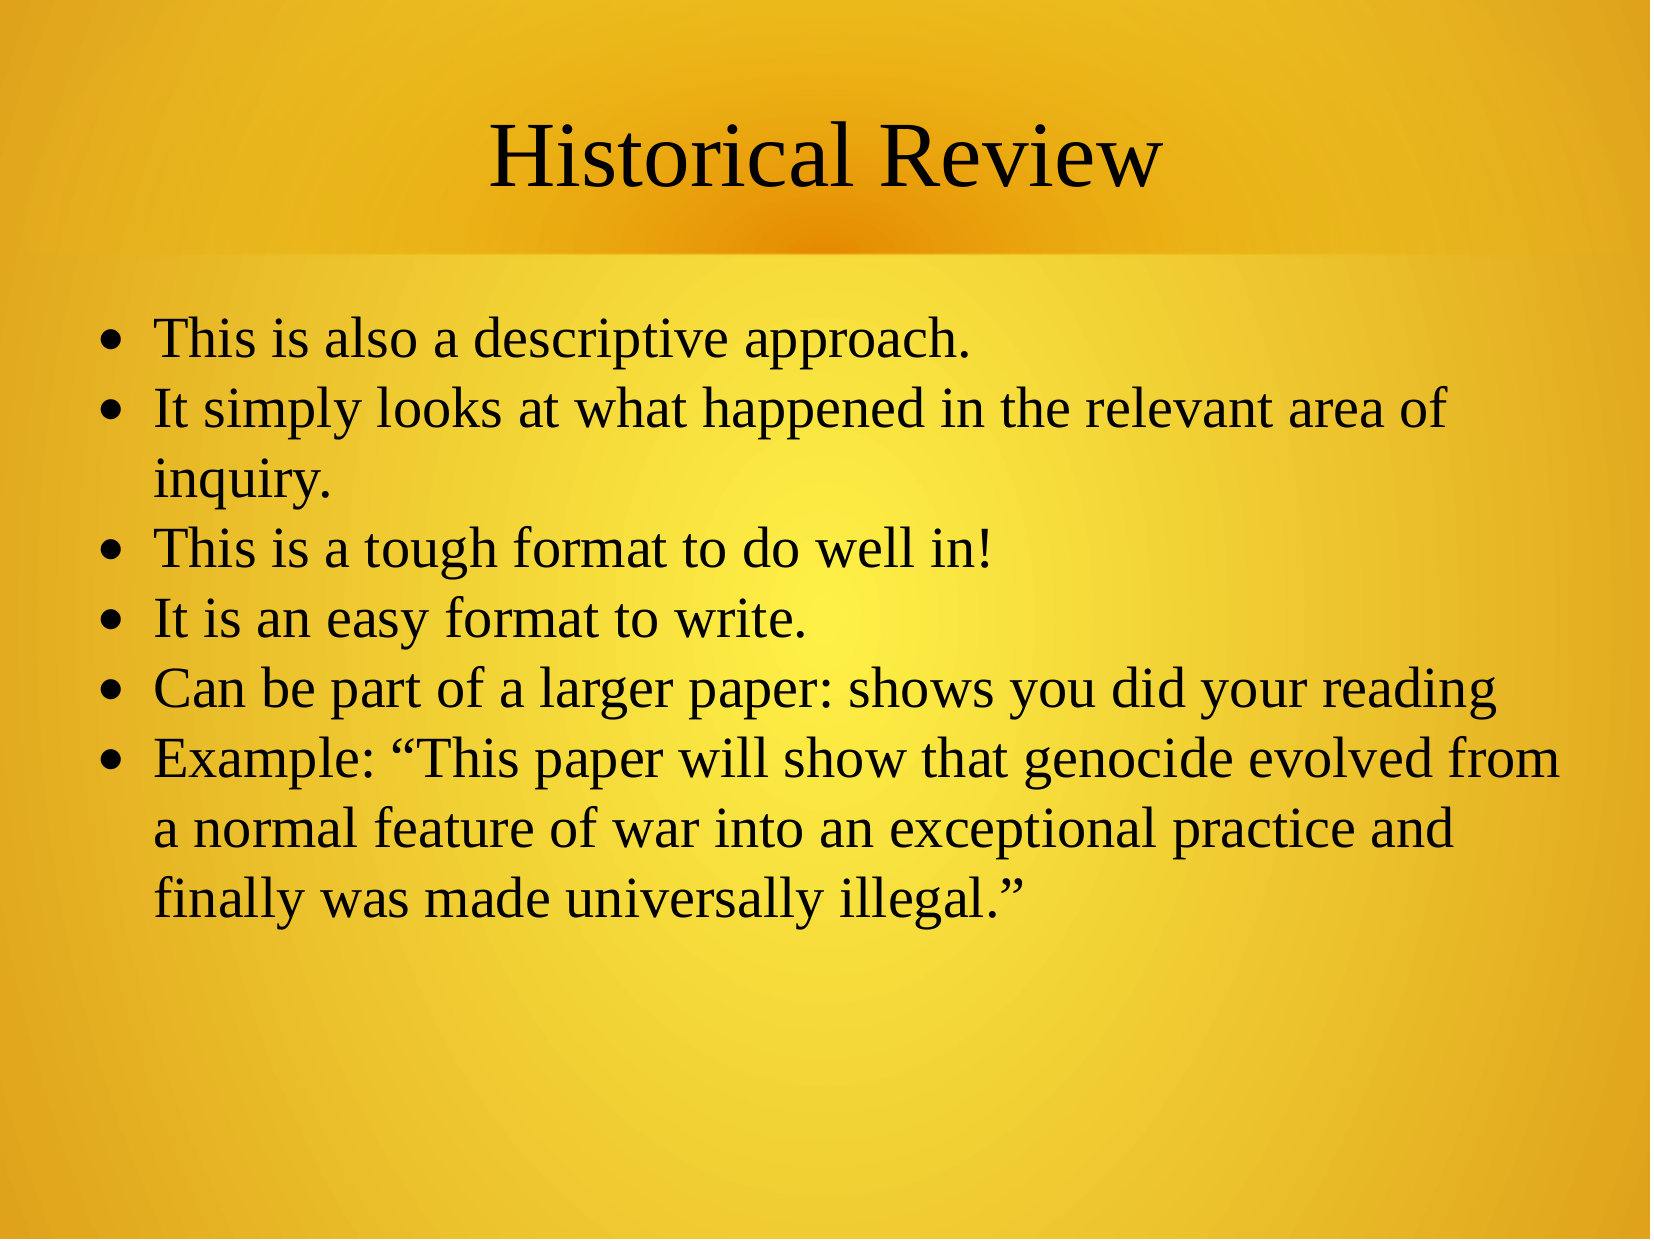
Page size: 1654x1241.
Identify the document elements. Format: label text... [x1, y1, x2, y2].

picture [0, 0, 1650, 1239]
text_box This is also a descriptive approach. It simply looks at what happened in the relevant area of inquiry. This is a tough format to do well in! It is an easy format to write. Can be part of a larger paper: shows you did your reading Example: “This paper will show that genocide evolved from a normal feature of war into an exceptional practice and finally was made universally illegal.” [82, 299, 1571, 1019]
text_box Historical Review [82, 47, 1571, 252]
